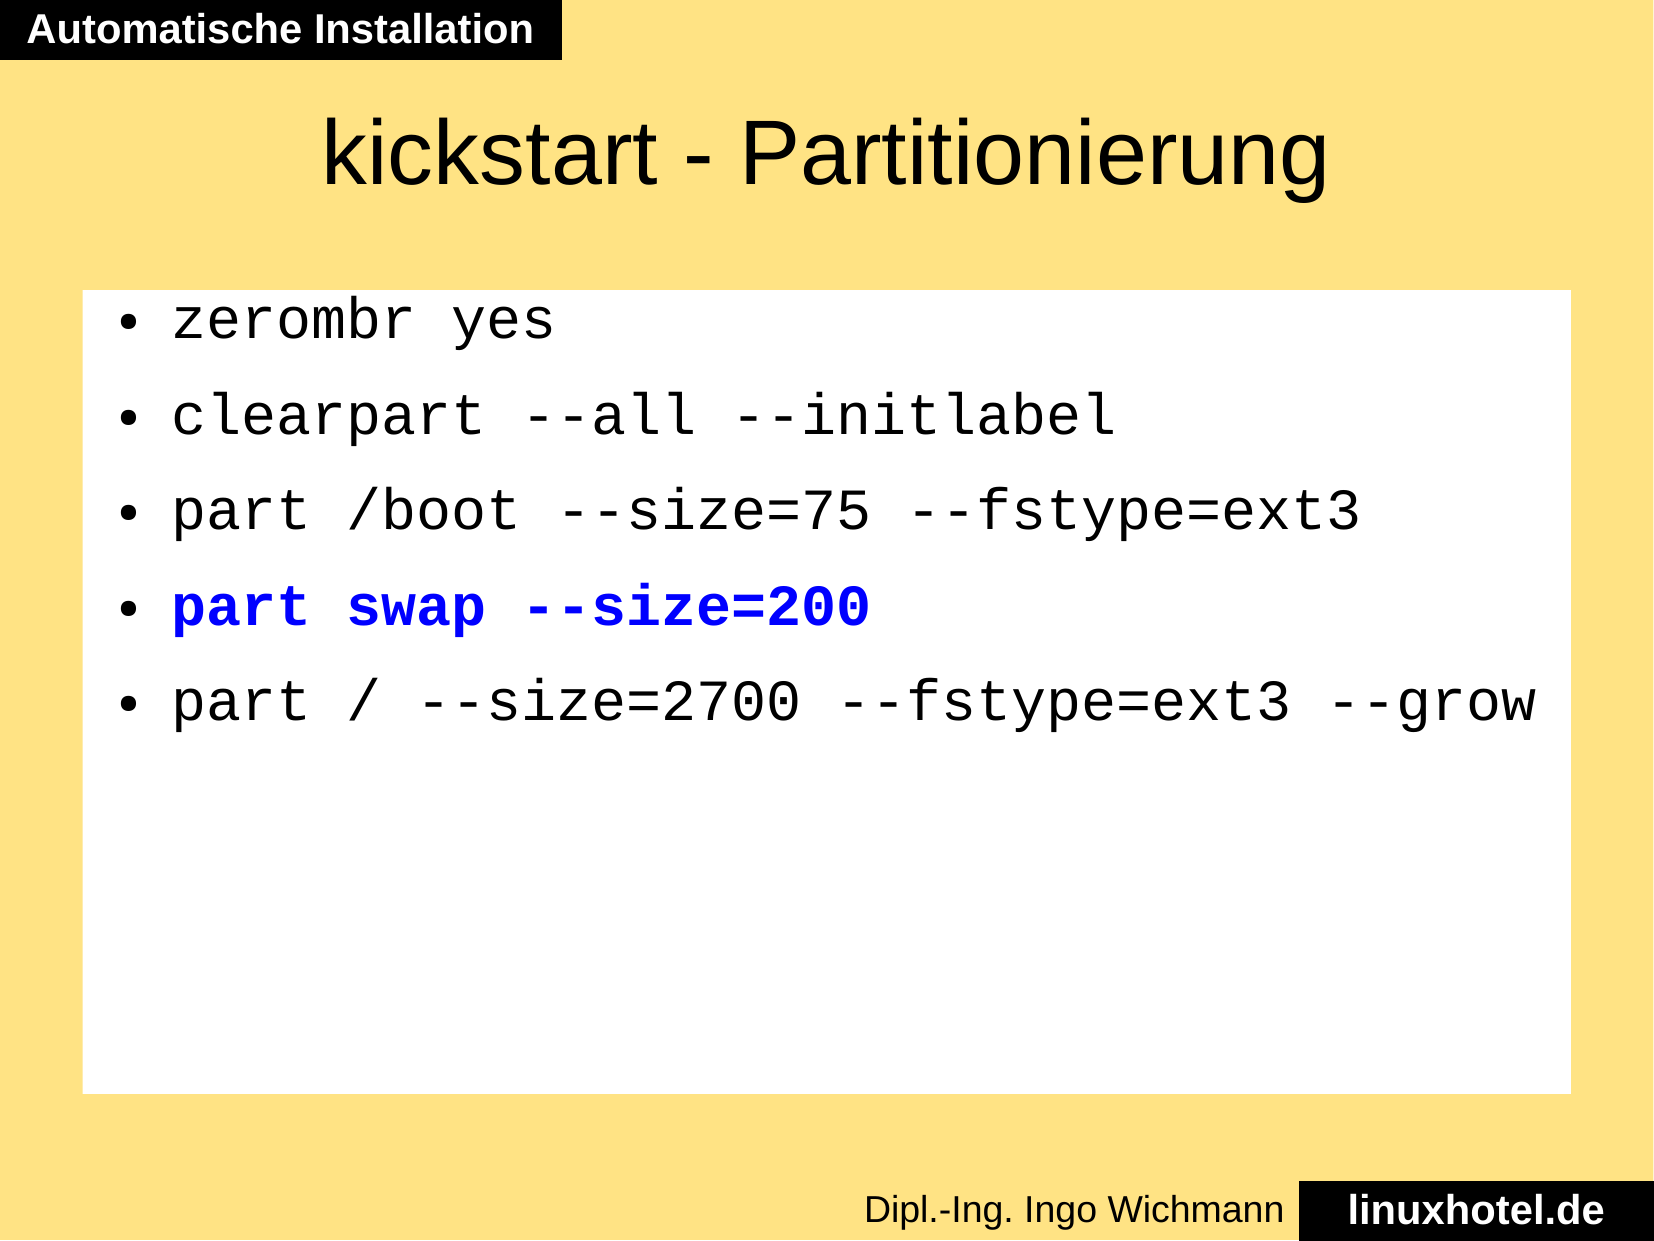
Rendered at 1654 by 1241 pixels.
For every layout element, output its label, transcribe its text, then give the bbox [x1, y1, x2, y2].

text_box linuxhotel.de [1299, 1181, 1654, 1241]
text_box Dipl.-Ing. Ingo Wichmann [849, 1181, 1300, 1238]
title kickstart - Partitionierung [82, 49, 1571, 257]
list zerombr yes clearpart --all --initlabel part /boot --size=75 --fstype=ext3 part swap --size=200 part / --size=2700 --fstype=ext3 --grow [82, 290, 1571, 1094]
text_box Automatische Installation [0, 0, 562, 60]
